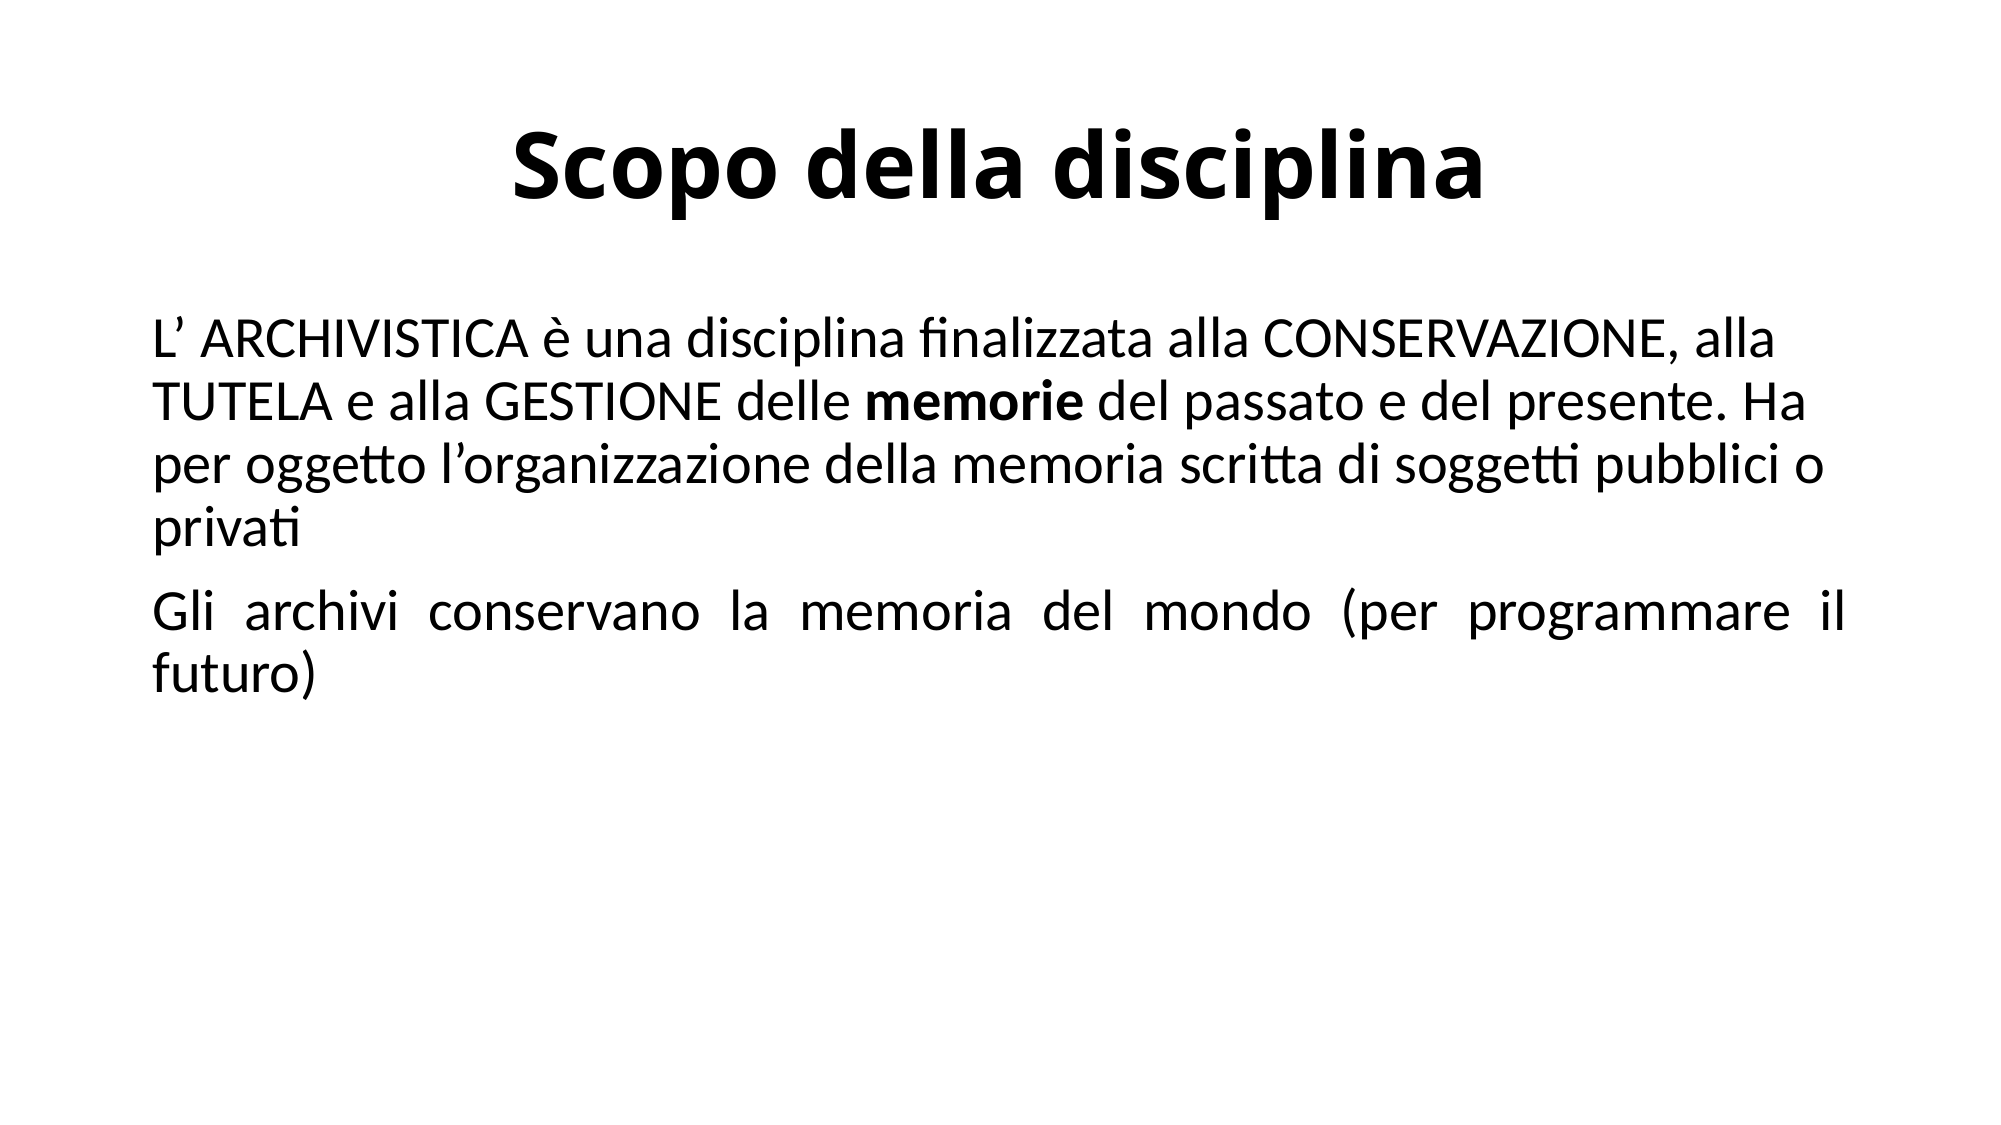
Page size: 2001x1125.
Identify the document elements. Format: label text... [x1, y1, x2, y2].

list L’ ARCHIVISTICA è una disciplina finalizzata alla CONSERVAZIONE, alla TUTELA e alla GESTIONE delle memorie del passato e del presente. Ha per oggetto l’organizzazione della memoria scritta di soggetti pubblici o privati Gli archivi conservano la memoria del mondo (per programmare il futuro) [137, 299, 1863, 1014]
title Scopo della disciplina [137, 59, 1863, 278]
